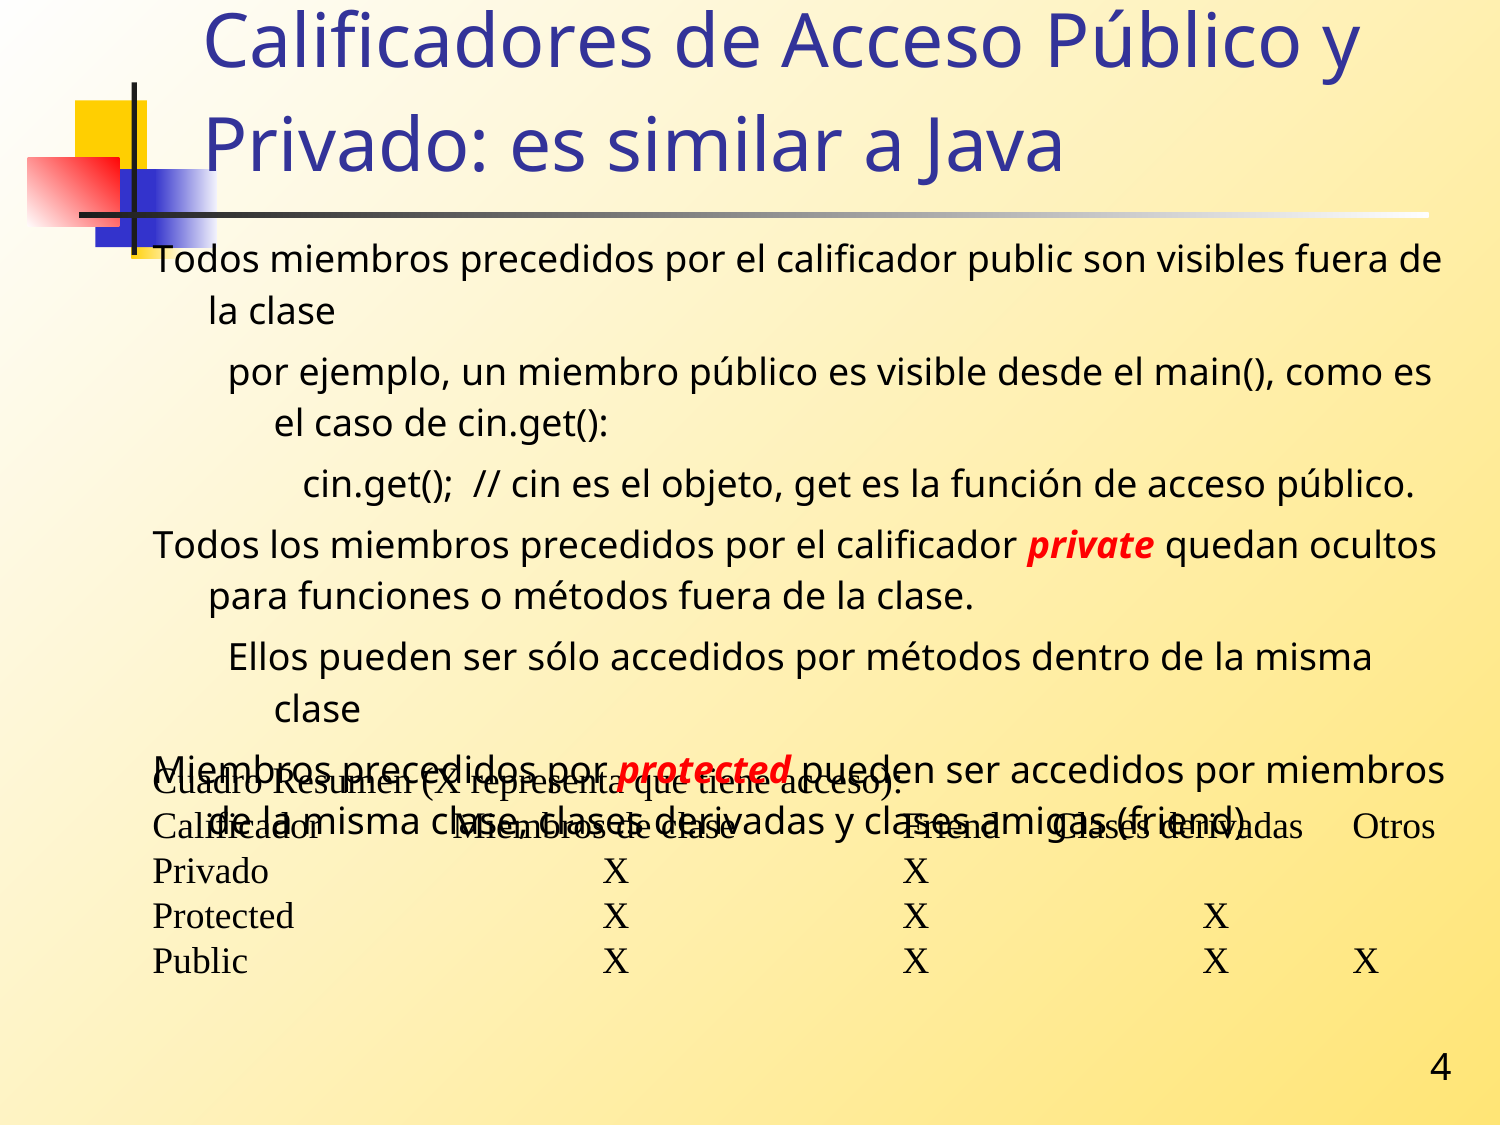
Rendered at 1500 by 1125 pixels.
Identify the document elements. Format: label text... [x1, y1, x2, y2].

list Todos miembros precedidos por el calificador public son visibles fuera de la clase por ejemplo, un miembro público es visible desde el main(), como es el caso de cin.get(): cin.get(); // cin es el objeto, get es la función de acceso público. Todos los miembros precedidos por el calificador private quedan ocultos para funciones o métodos fuera de la clase. Ellos pueden ser sólo accedidos por métodos dentro de la misma clase Miembros precedidos por protected pueden ser accedidos por miembros de la misma clase, clases derivadas y clases amigas (friend)‏ [137, 224, 1463, 801]
text_box Cuadro Resumen (X representa que tiene acceso): Calificador Miembros de clase Friend Clases derivadas Otros Privado X X Protected X X X Public X X X X [137, 801, 1451, 989]
title Calificadores de Acceso Público y Privado: es similar a Java [187, 3, 1466, 201]
